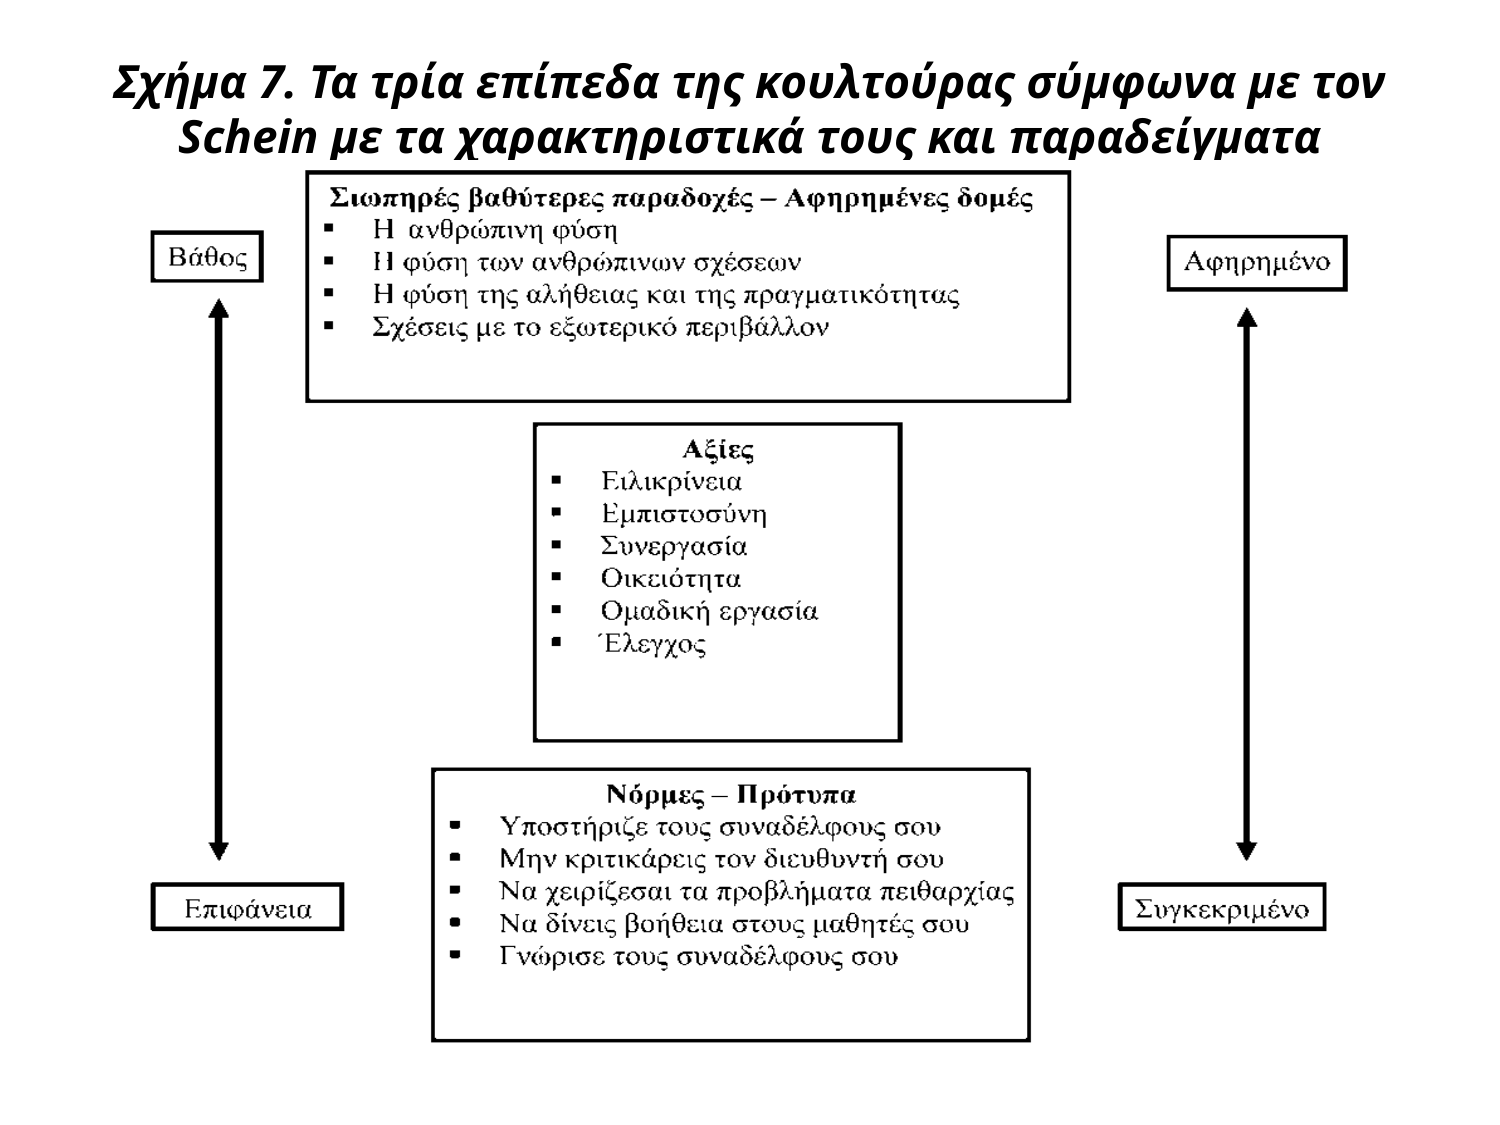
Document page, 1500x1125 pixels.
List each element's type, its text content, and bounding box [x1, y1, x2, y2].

title Σχήμα 7. Τα τρία επίπεδα της κουλτούρας σύμφωνα με τον Schein με τα χαρακτηριστικά τους και παραδείγματα (Χατζηπαναγιώτου, 2008, σ. 3) [75, 45, 1425, 173]
picture [147, 160, 1353, 1047]
